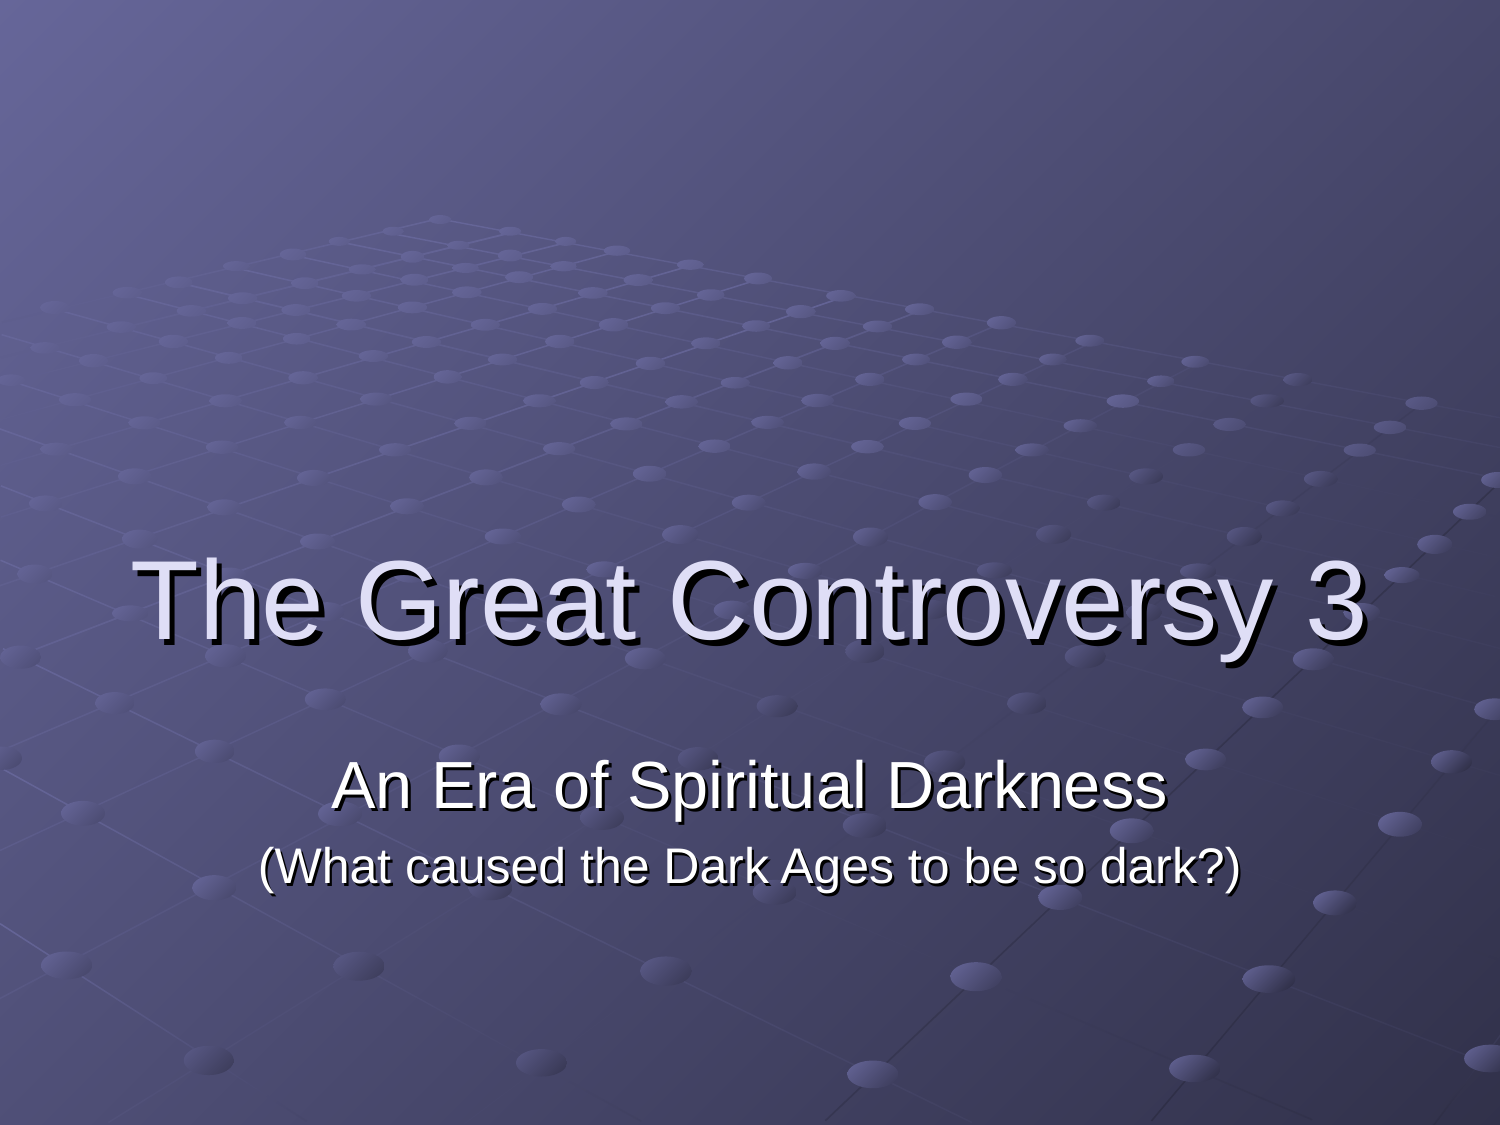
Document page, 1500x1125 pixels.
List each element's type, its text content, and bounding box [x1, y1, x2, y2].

subtitle An Era of Spiritual Darkness (What caused the Dark Ages to be so dark?) [15, 733, 1486, 968]
title The Great Controversy 3 [88, 513, 1411, 671]
